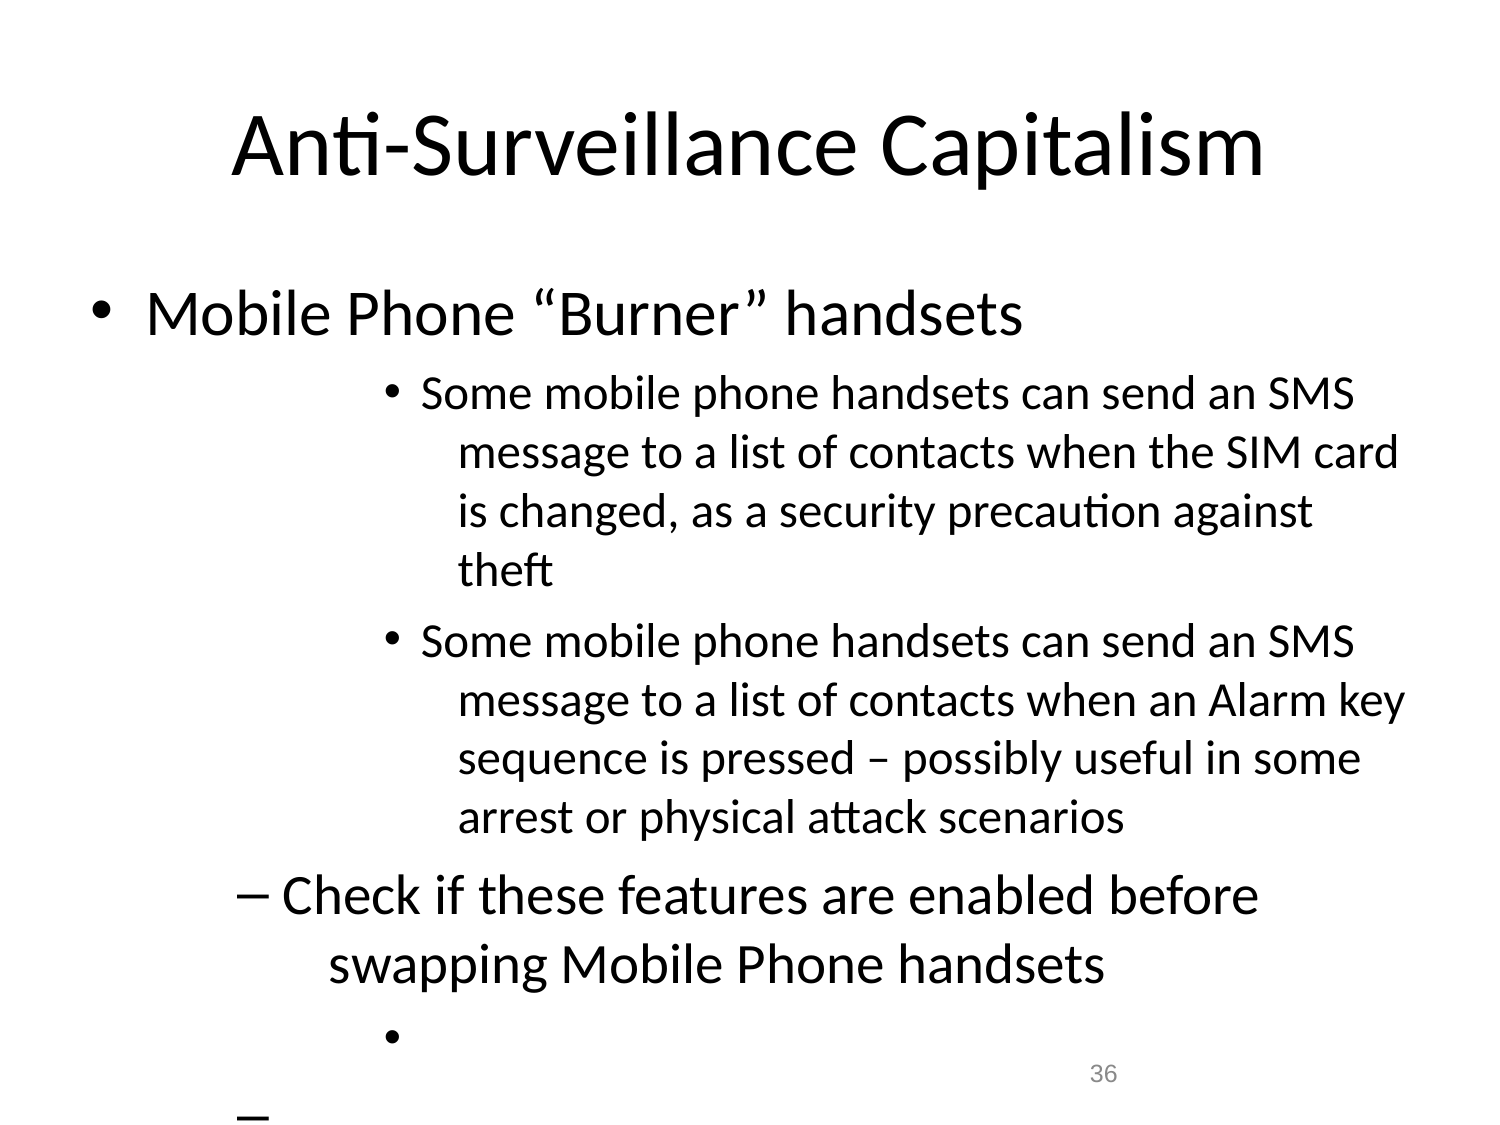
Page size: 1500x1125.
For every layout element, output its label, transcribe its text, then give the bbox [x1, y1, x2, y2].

title Anti-Surveillance Capitalism [75, 45, 1426, 233]
list Mobile Phone “Burner” handsets Some mobile phone handsets can send an SMS message to a list of contacts when the SIM card is changed, as a security precaution against theft Some mobile phone handsets can send an SMS message to a list of contacts when an Alarm key sequence is pressed – possibly useful in some arrest or physical attack scenarios Check if these features are enabled before swapping Mobile Phone handsets [75, 262, 1426, 1005]
text_box 28 [1074, 1042, 1426, 1103]
